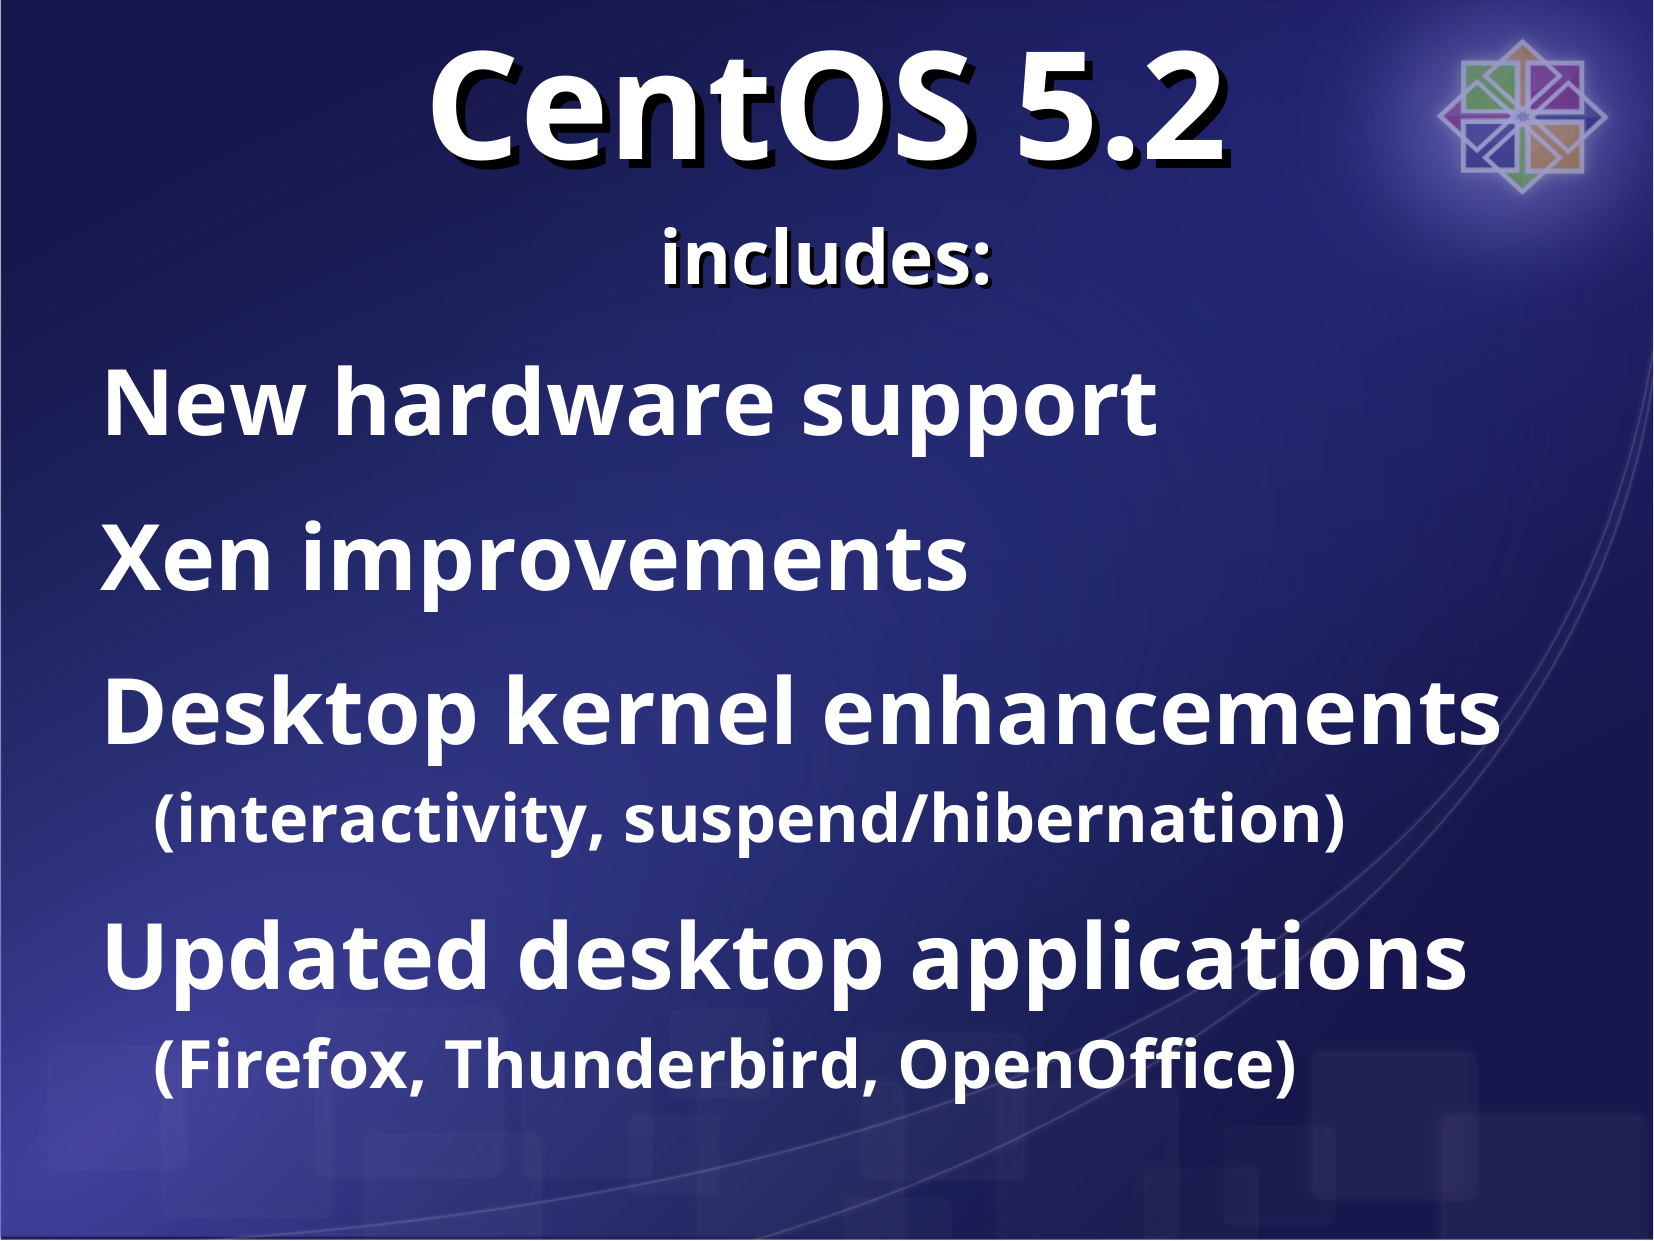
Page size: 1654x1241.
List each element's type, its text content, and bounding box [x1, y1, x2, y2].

title CentOS 5.2 includes: [82, 15, 1571, 291]
picture [0, 0, 1654, 1241]
list New hardware support Xen improvements Desktop kernel enhancements (interactivity, suspend/hibernation) Updated desktop applications (Firefox, Thunderbird, OpenOffice) [82, 337, 1571, 1095]
